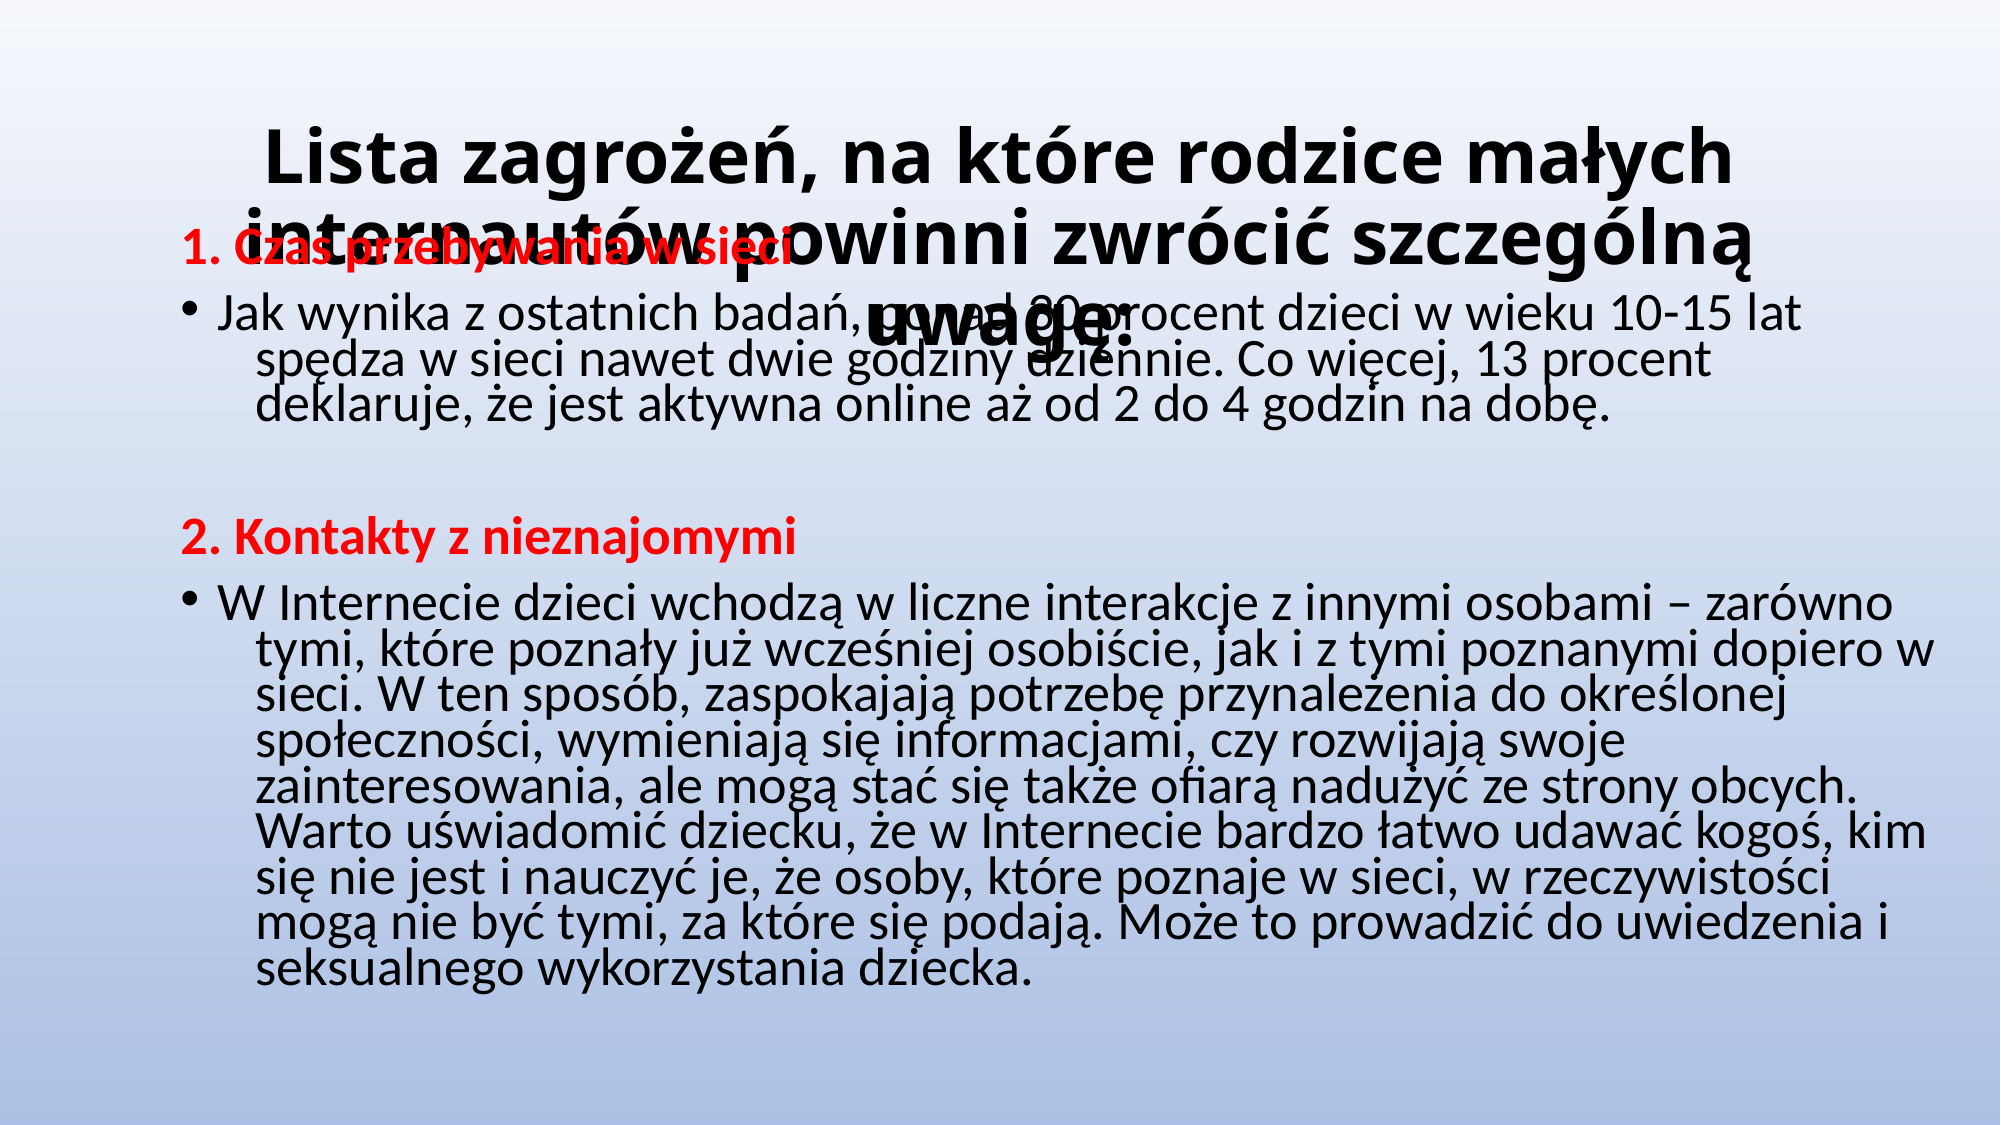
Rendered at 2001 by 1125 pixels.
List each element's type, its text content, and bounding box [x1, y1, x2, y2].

list 1. Czas przebywania w sieci Jak wynika z ostatnich badań, ponad 30 procent dzieci w wieku 10-15 lat spędza w sieci nawet dwie godziny dziennie. Co więcej, 13 procent deklaruje, że jest aktywna online aż od 2 do 4 godzin na dobę. 2. Kontakty z nieznajomymi W Internecie dzieci wchodzą w liczne interakcje z innymi osobami – zarówno tymi, które poznały już wcześniej osobiście, jak i z tymi poznanymi dopiero w sieci. W ten sposób, zaspokajają potrzebę przynależenia do określonej społeczności, wymieniają się informacjami, czy rozwijają swoje zainteresowania, ale mogą stać się także ofiarą nadużyć ze strony obcych. Warto uświadomić dziecku, że w Internecie bardzo łatwo udawać kogoś, kim się nie jest i nauczyć je, że osoby, które poznaje w sieci, w rzeczywistości mogą nie być tymi, za które się podają. Może to prowadzić do uwiedzenia i seksualnego wykorzystania dziecka. [165, 220, 1958, 1073]
title Lista zagrożeń, na które rodzice małych internautów powinni zwrócić szczególną uwagę: [137, 111, 1863, 330]
